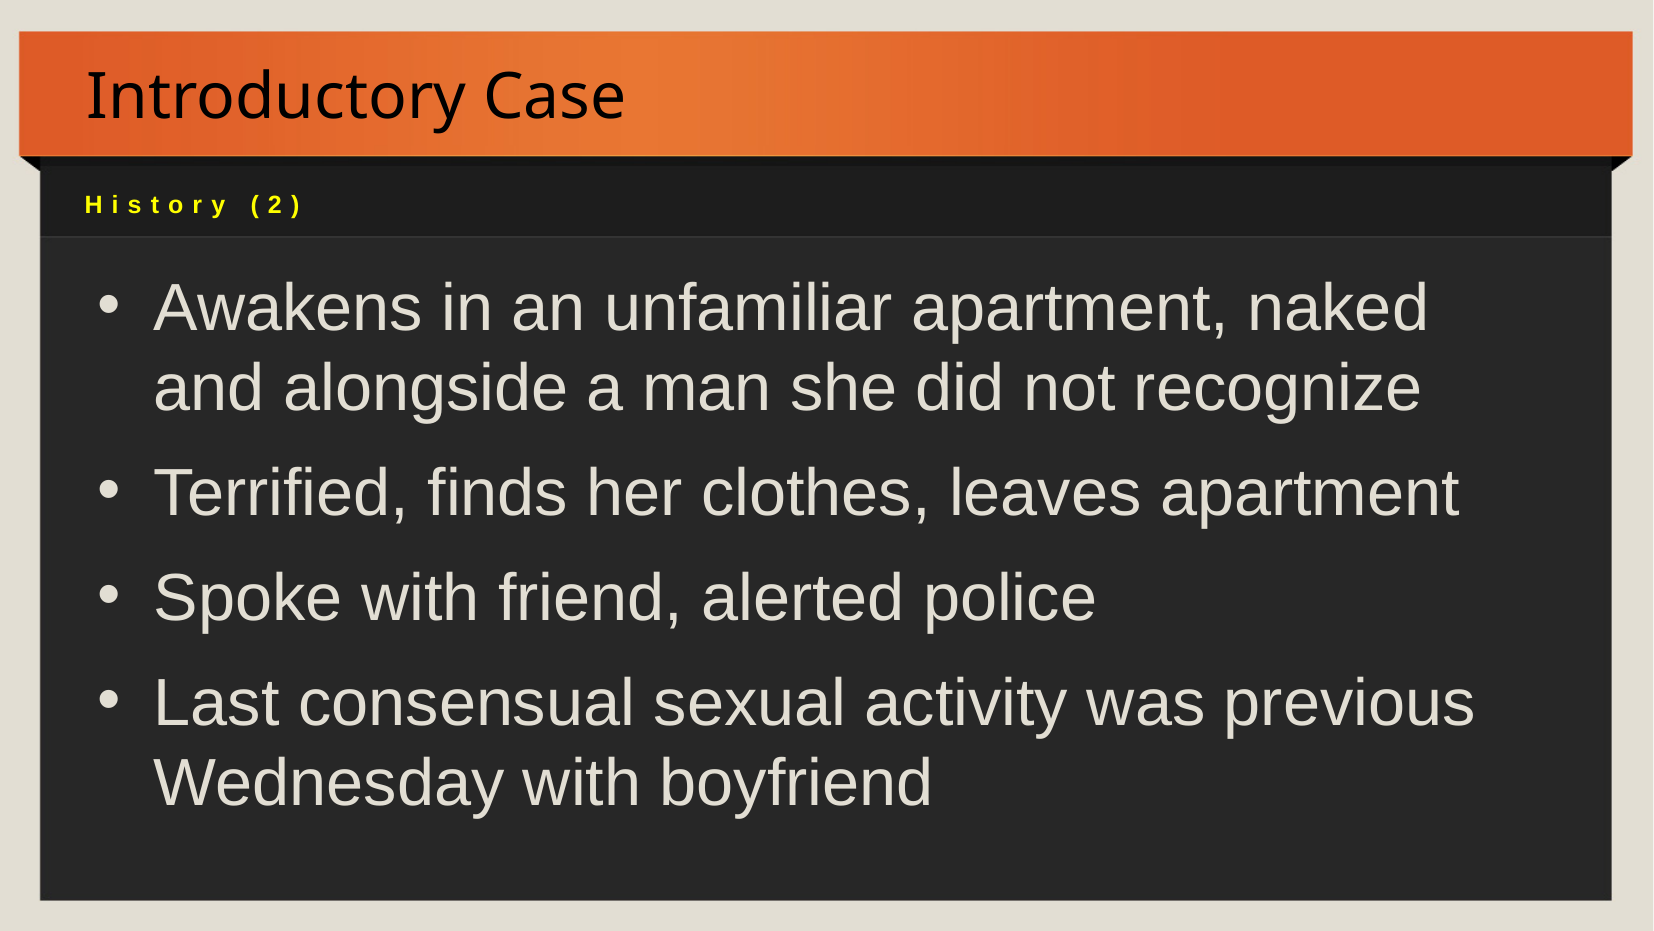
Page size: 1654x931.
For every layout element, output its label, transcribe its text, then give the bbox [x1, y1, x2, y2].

title Introductory Case [71, 46, 1597, 140]
picture [0, 0, 1654, 931]
list History (2) [69, 180, 1558, 237]
list Awakens in an unfamiliar apartment, naked and alongside a man she did not recognize Terrified, finds her clothes, leaves apartment Spoke with friend, alerted police Last consensual sexual activity was previous Wednesday with boyfriend [82, 255, 1571, 831]
